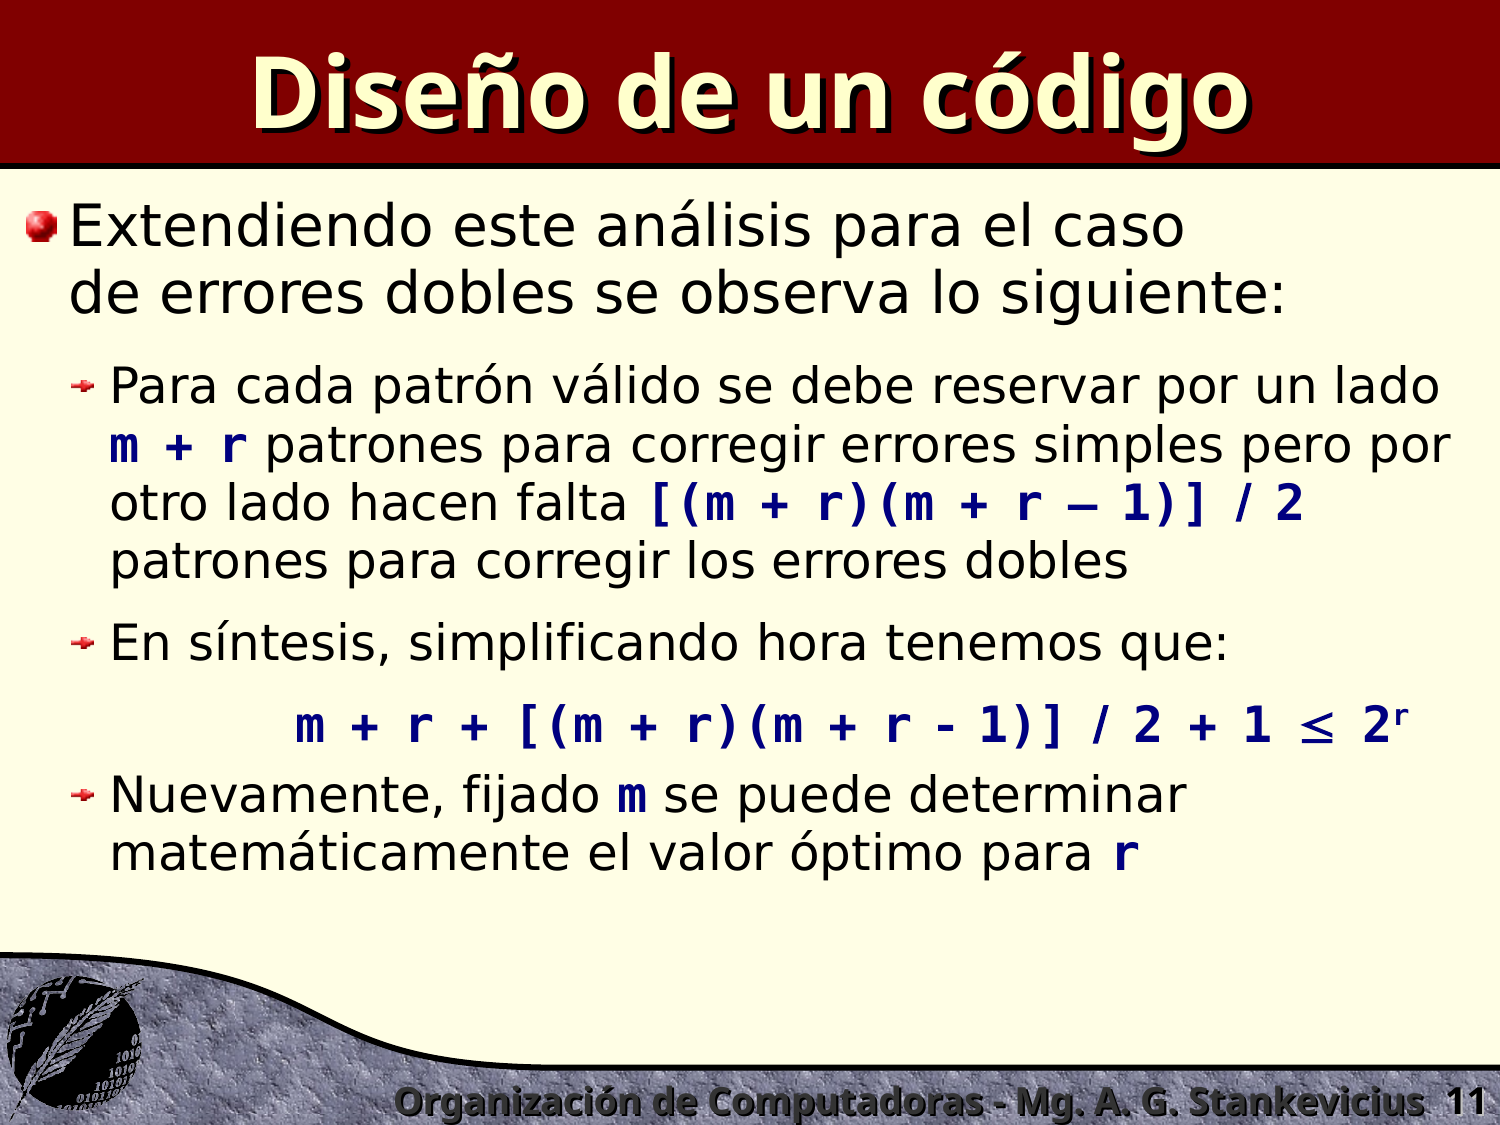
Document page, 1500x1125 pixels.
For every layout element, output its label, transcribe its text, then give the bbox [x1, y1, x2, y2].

picture [448, 1100, 455, 1110]
title Diseño de un código [15, 5, 1485, 160]
picture [1058, 1100, 1065, 1110]
picture [0, 959, 1500, 1125]
list Extendiendo este análisis para el caso de errores dobles se observa lo siguiente: Para cada patrón válido se debe reservar por un lado m + r patrones para corregir errores simples pero por otro lado hacen falta [(m + r)(m + r – 1)] / 2 patrones para corregir los errores dobles En síntesis, simplificando hora tenemos que: m + r + [(m + r)(m + r - 1)] / 2 + 1 ≤ 2r Nuevamente, fijado m se puede determinar matemáticamente el valor óptimo para r [11, 192, 1486, 935]
picture [802, 1100, 806, 1110]
